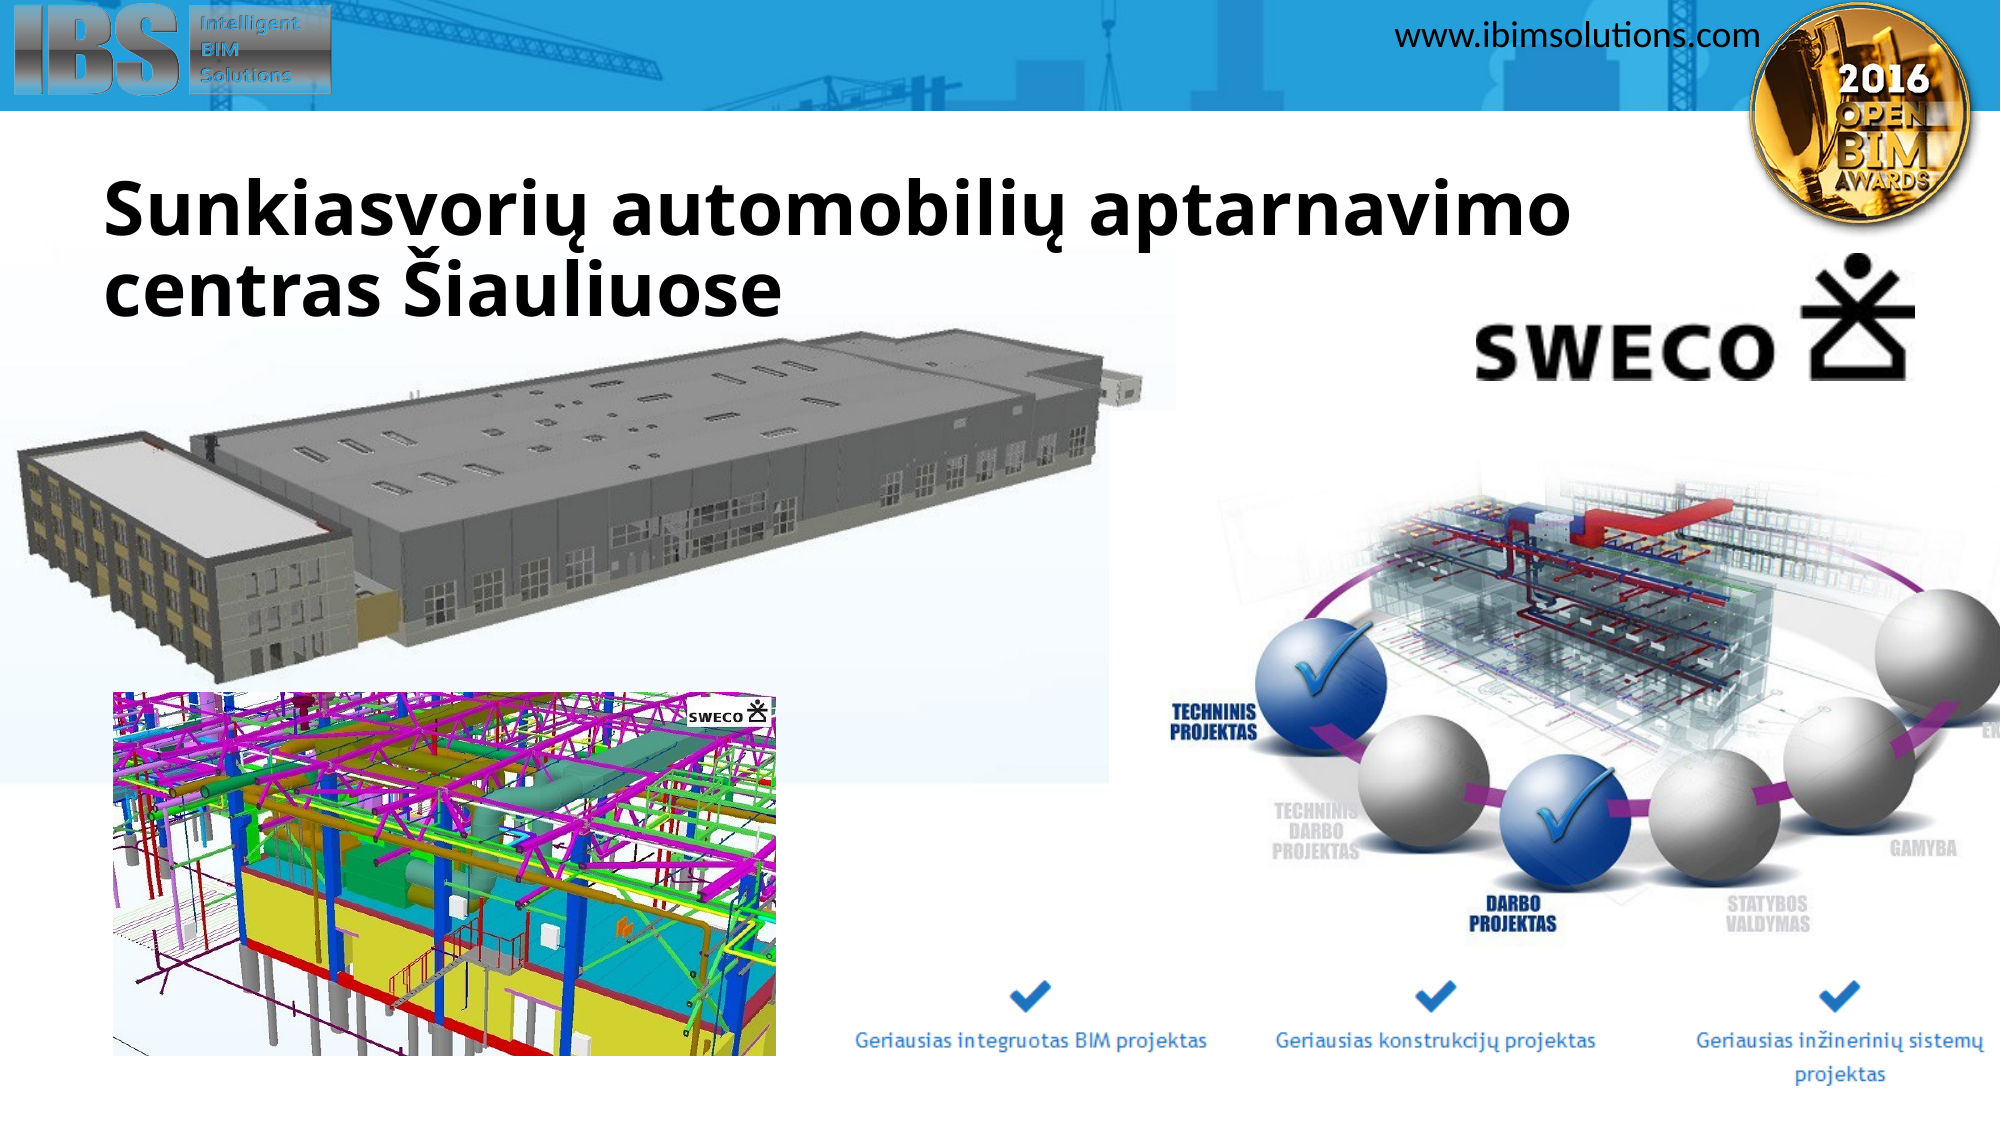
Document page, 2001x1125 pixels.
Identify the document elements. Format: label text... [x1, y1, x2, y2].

picture [1476, 253, 1915, 381]
title Sunkiasvorių automobilių aptarnavimo centras Šiauliuose [88, 163, 1648, 381]
picture [0, 163, 2000, 1086]
picture [0, 0, 1668, 111]
picture [1671, 0, 2000, 238]
text_box www.ibimsolutions.com [1379, 2, 1796, 66]
